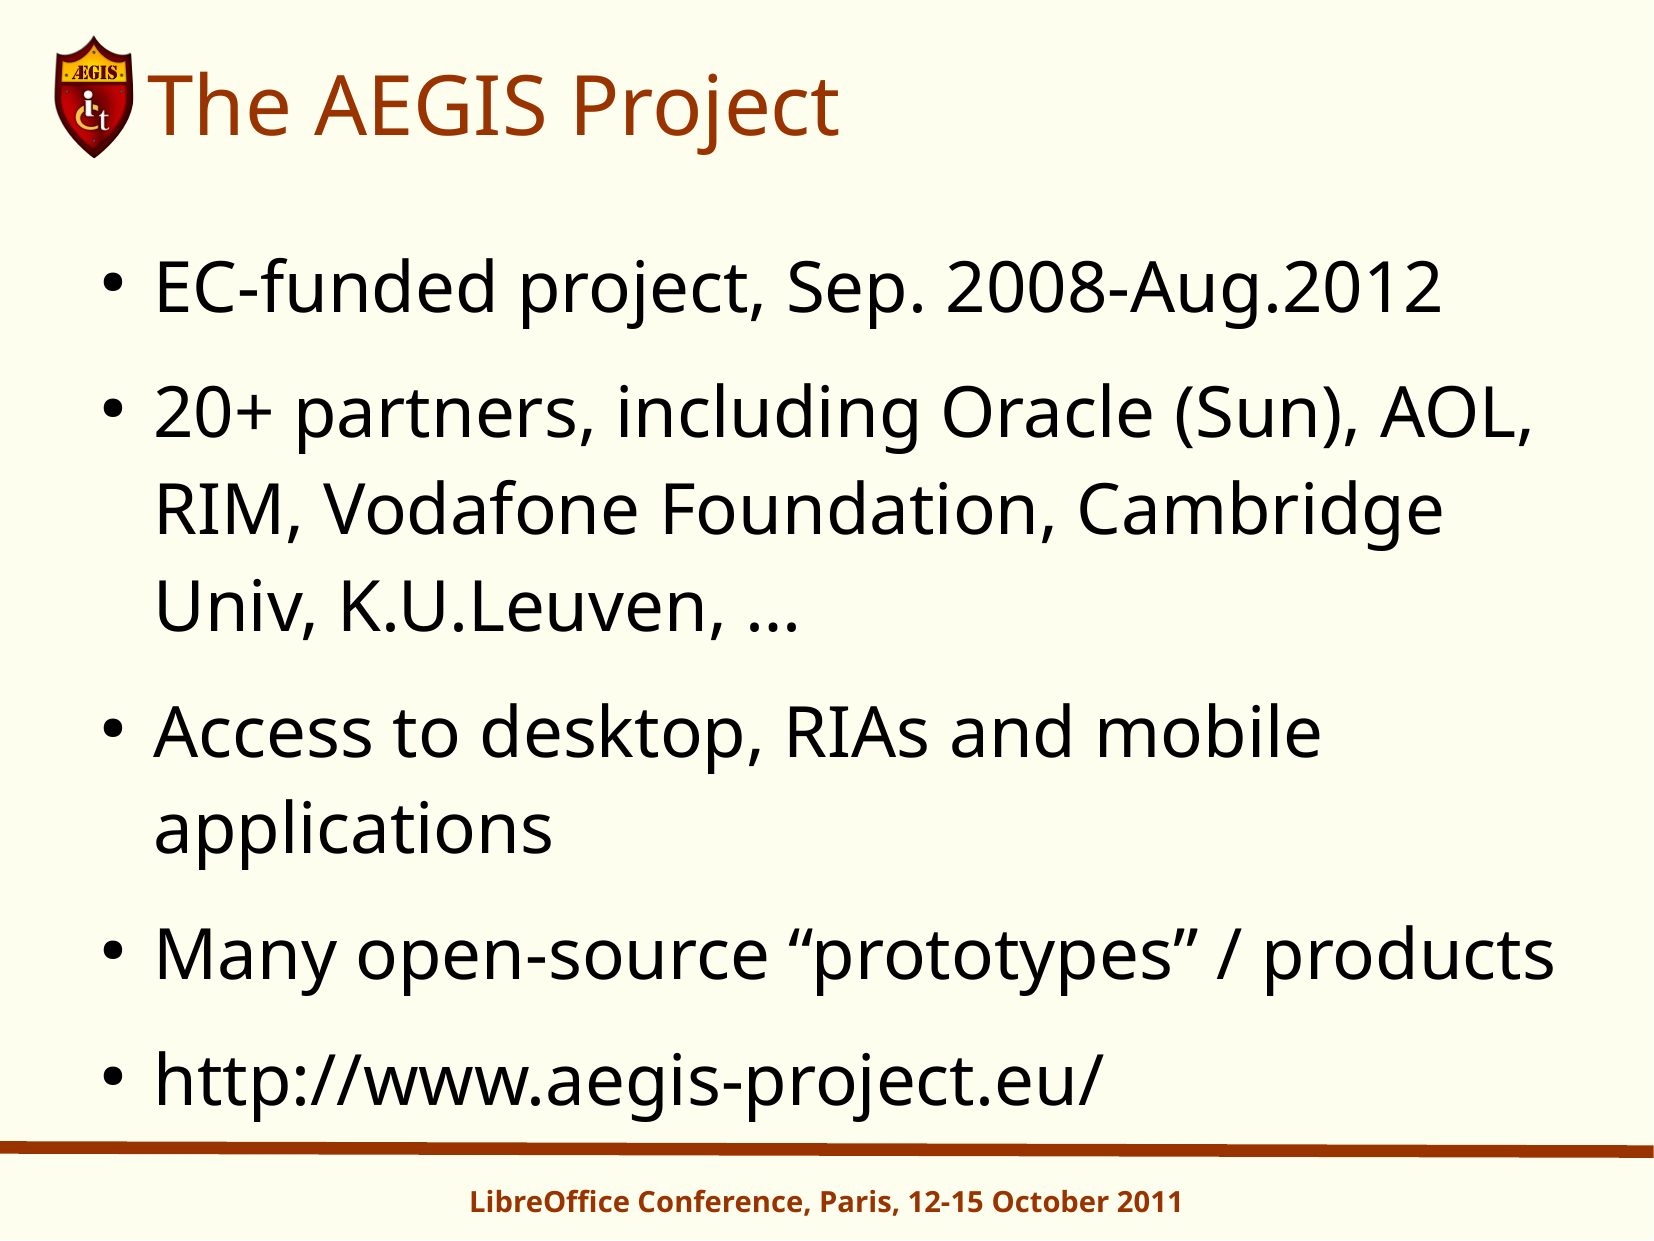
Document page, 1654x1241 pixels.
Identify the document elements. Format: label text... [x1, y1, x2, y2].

title The AEGIS Project [147, 29, 1625, 178]
picture [24, 24, 167, 167]
list EC-funded project, Sep. 2008-Aug.2012 20+ partners, including Oracle (Sun), AOL, RIM, Vodafone Foundation, Cambridge Univ, K.U.Leuven, … Access to desktop, RIAs and mobile applications Many open-source “prototypes” / products http://www.aegis-project.eu/ [82, 236, 1595, 1129]
